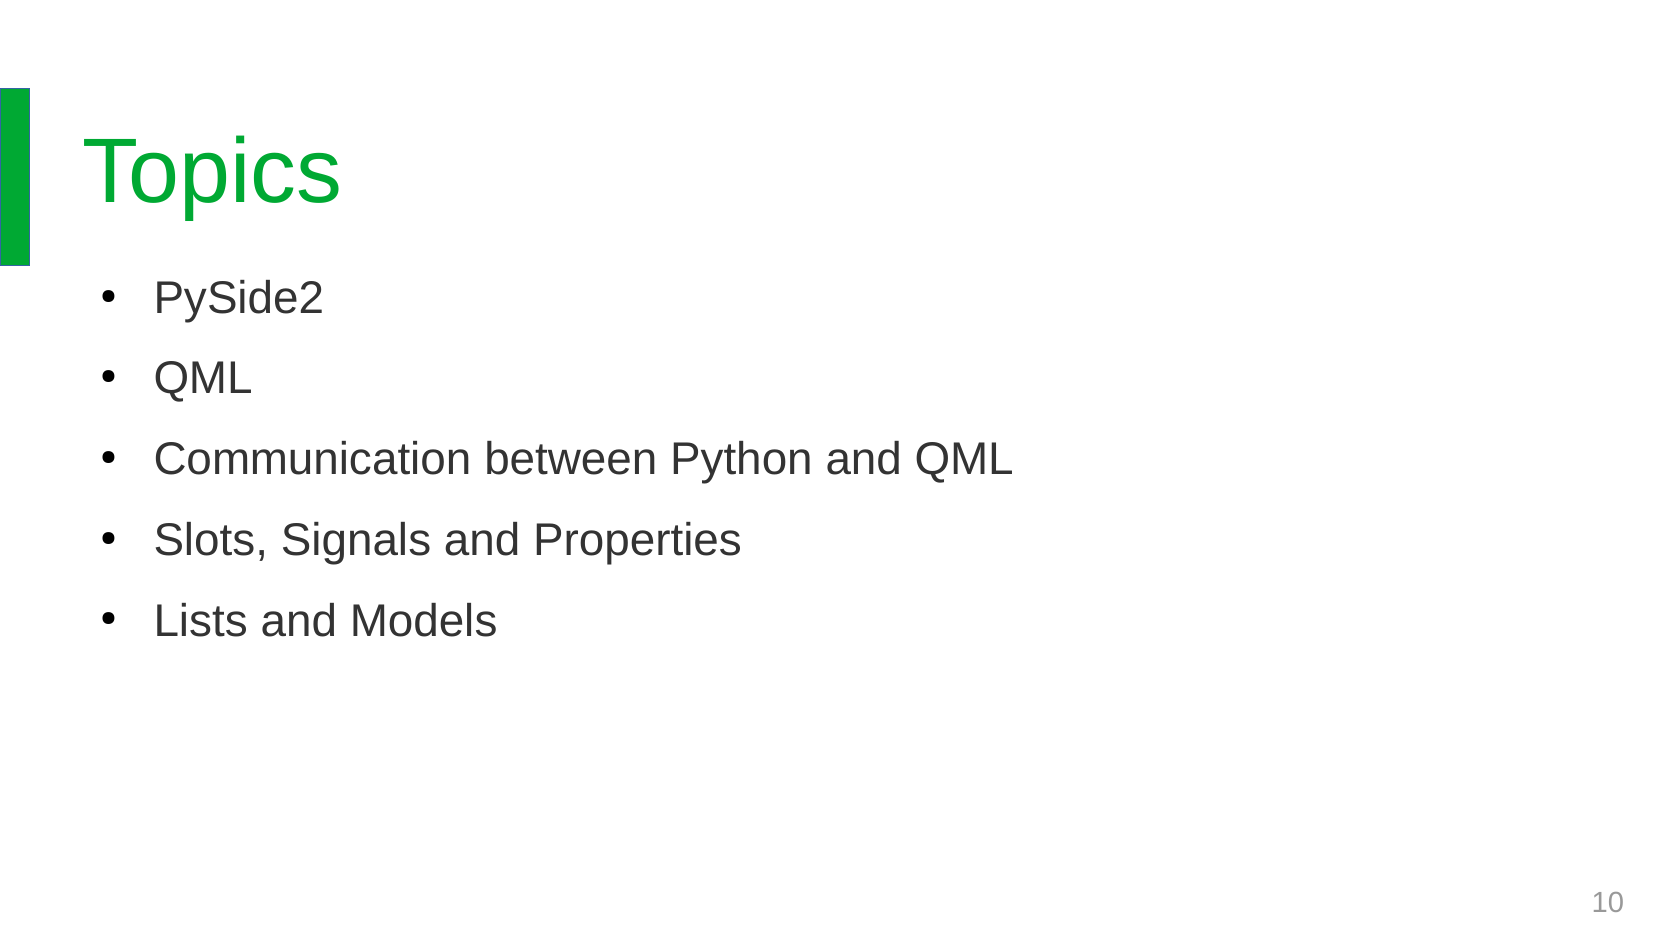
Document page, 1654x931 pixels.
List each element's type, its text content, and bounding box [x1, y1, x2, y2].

list PySide2 QML Communication between Python and QML Slots, Signals and Properties Lists and Models [82, 271, 1571, 758]
title Topics [82, 92, 1571, 249]
